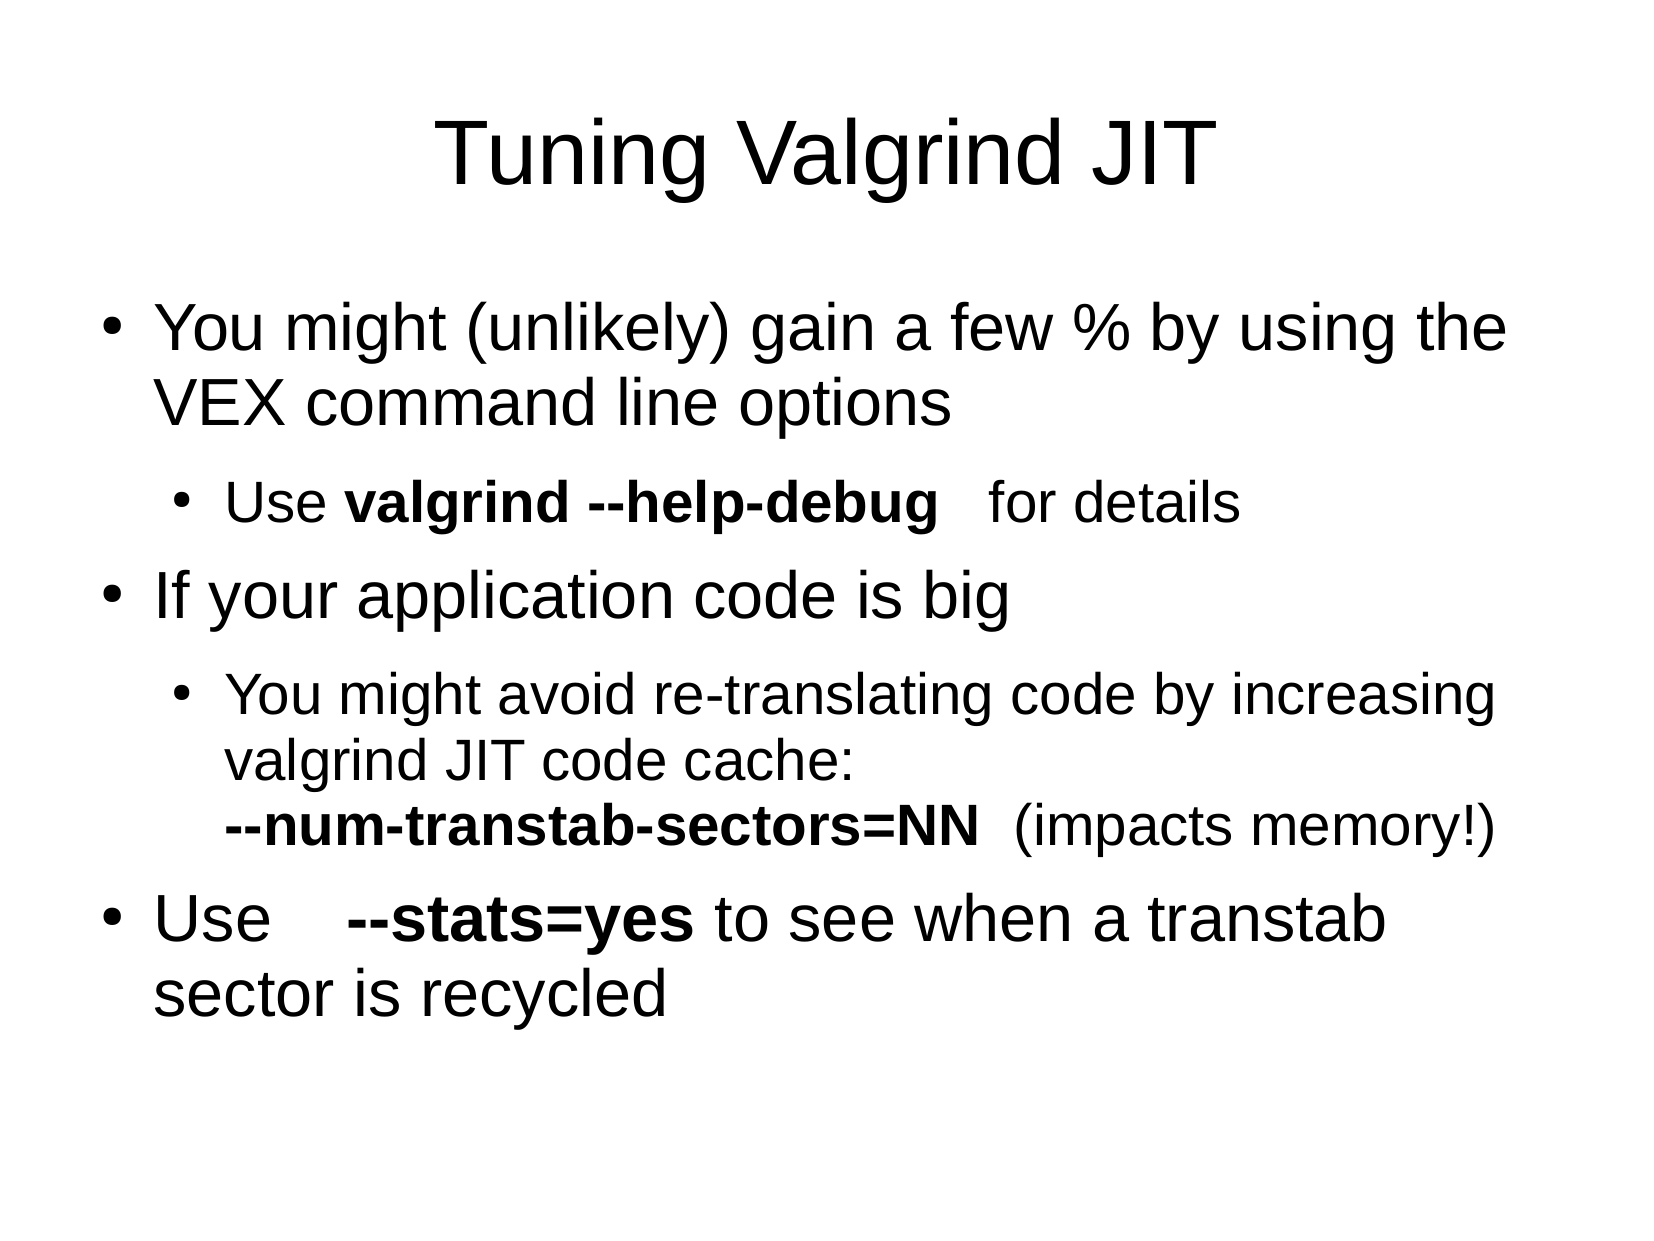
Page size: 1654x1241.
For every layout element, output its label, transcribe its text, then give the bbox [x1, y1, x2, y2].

title Tuning Valgrind JIT [82, 49, 1571, 257]
list You might (unlikely) gain a few % by using the VEX command line options Use valgrind --help-debug for details If your application code is big You might avoid re-translating code by increasing valgrind JIT code cache: --num-transtab-sectors=NN (impacts memory!) Use --stats=yes to see when a transtab sector is recycled [82, 290, 1571, 1031]
